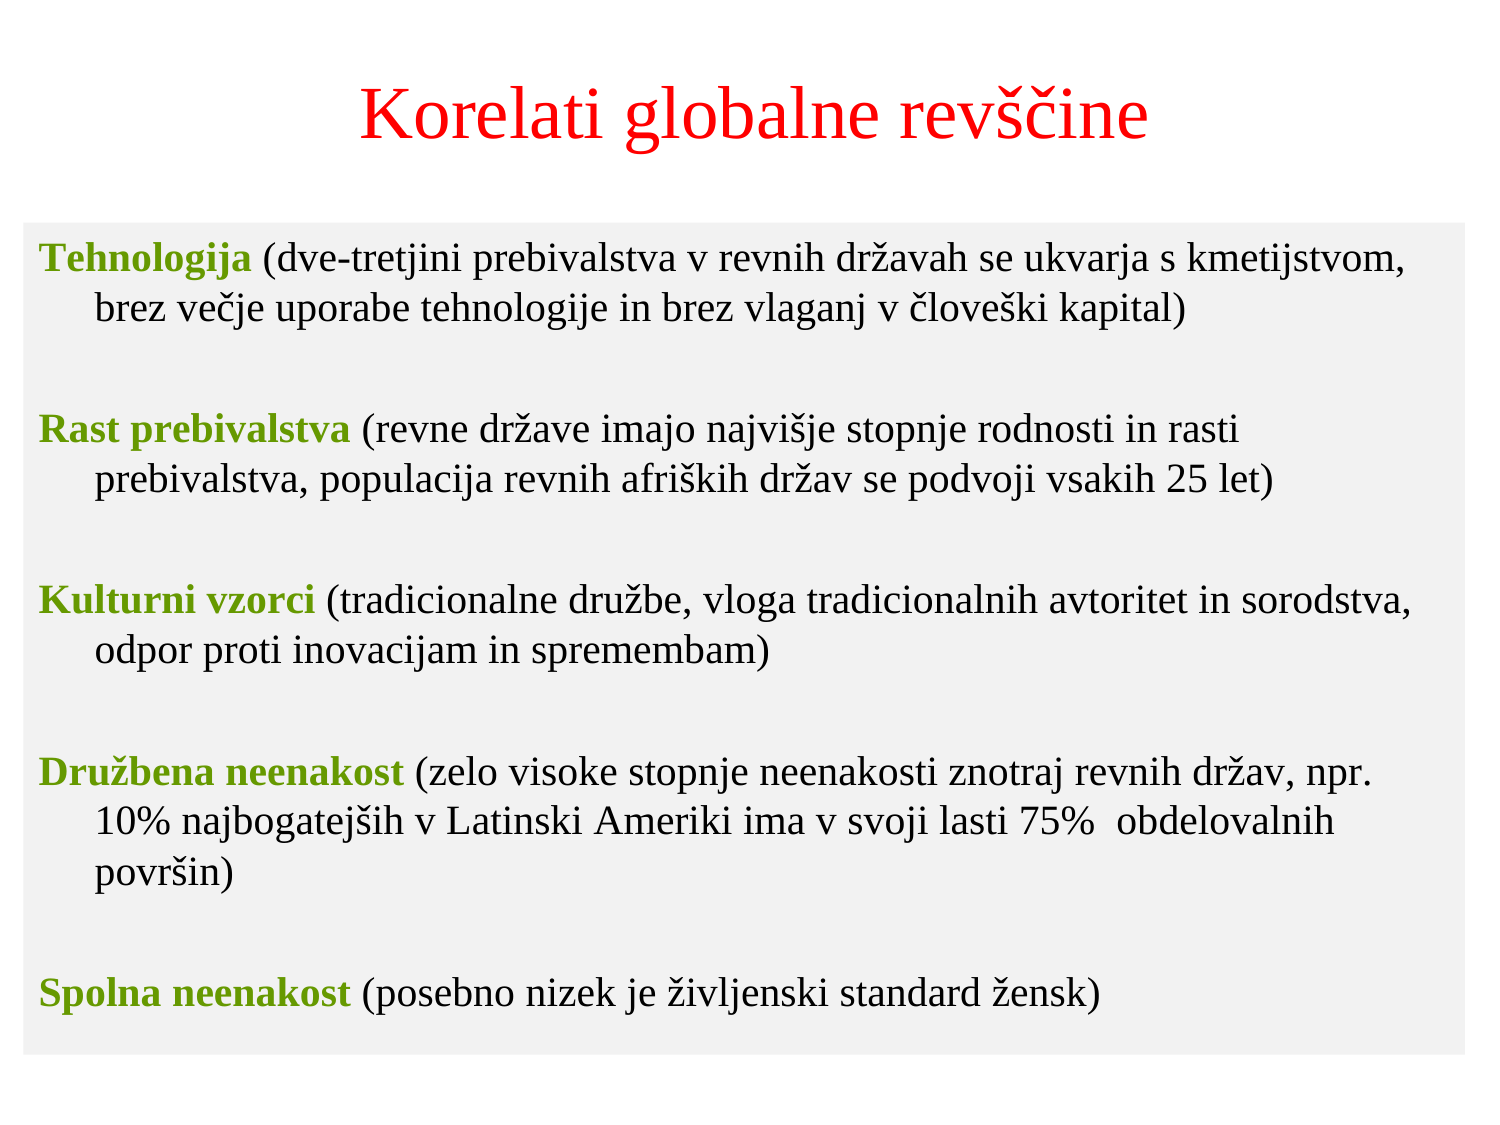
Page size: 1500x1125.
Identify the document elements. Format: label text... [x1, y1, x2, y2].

title Korelati globalne revščine [117, 46, 1393, 170]
list Tehnologija (dve-tretjini prebivalstva v revnih državah se ukvarja s kmetijstvom, brez večje uporabe tehnologije in brez vlaganj v človeški kapital) Rast prebivalstva (revne države imajo najvišje stopnje rodnosti in rasti prebivalstva, populacija revnih afriških držav se podvoji vsakih 25 let) Kulturni vzorci (tradicionalne družbe, vloga tradicionalnih avtoritet in sorodstva, odpor proti inovacijam in spremembam) Družbena neenakost (zelo visoke stopnje neenakosti znotraj revnih držav, npr. 10% najbogatejših v Latinski Ameriki ima v svoji lasti 75% obdelovalnih površin) Spolna neenakost (posebno nizek je življenski standard žensk) [23, 222, 1465, 1055]
